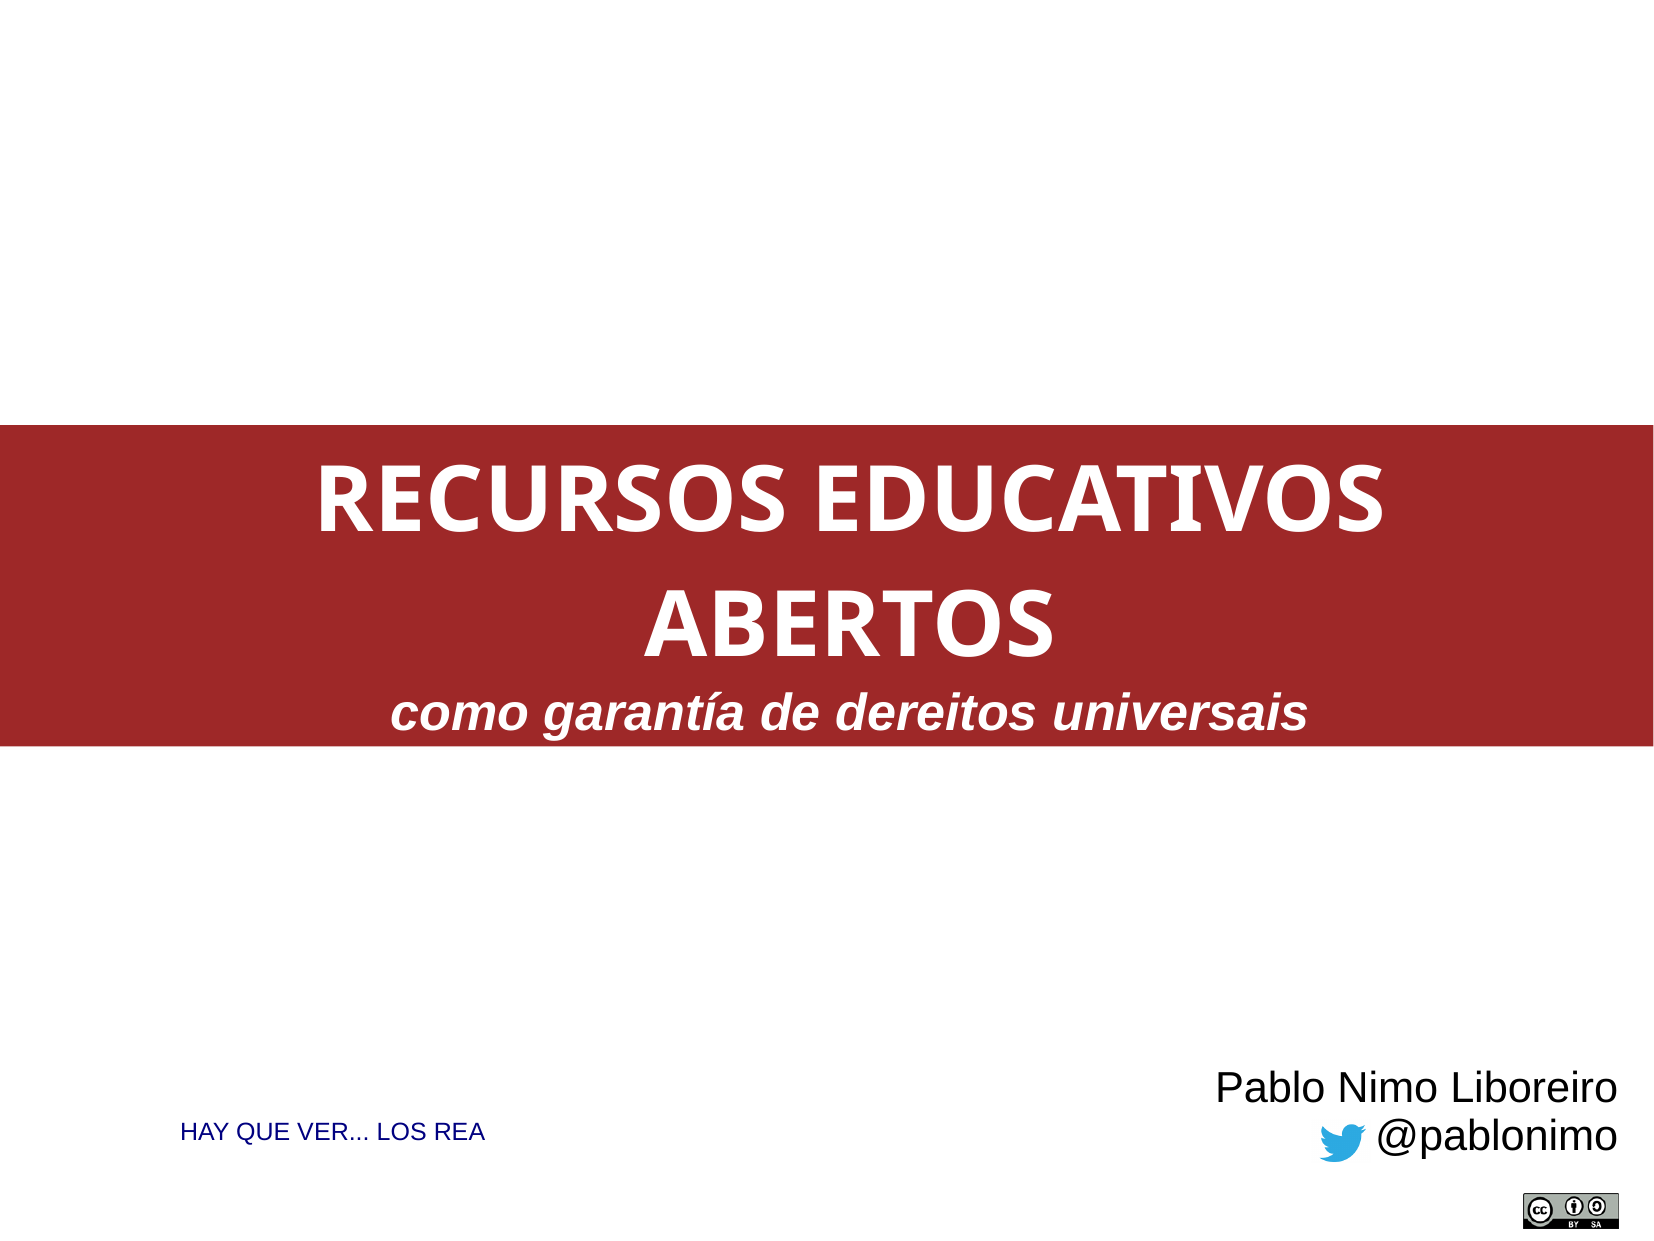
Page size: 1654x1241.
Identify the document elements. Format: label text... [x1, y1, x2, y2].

list Pablo Nimo Liboreiro @pablonimo [1086, 1062, 1619, 1163]
picture [1523, 1193, 1619, 1229]
picture [1311, 1119, 1371, 1163]
text_box [0, 425, 1654, 747]
title RECURSOS EDUCATIVOS ABERTOS como garantía de dereitos universais [106, 429, 1595, 747]
text_box HAY QUE VER... LOS REA [165, 1110, 745, 1193]
